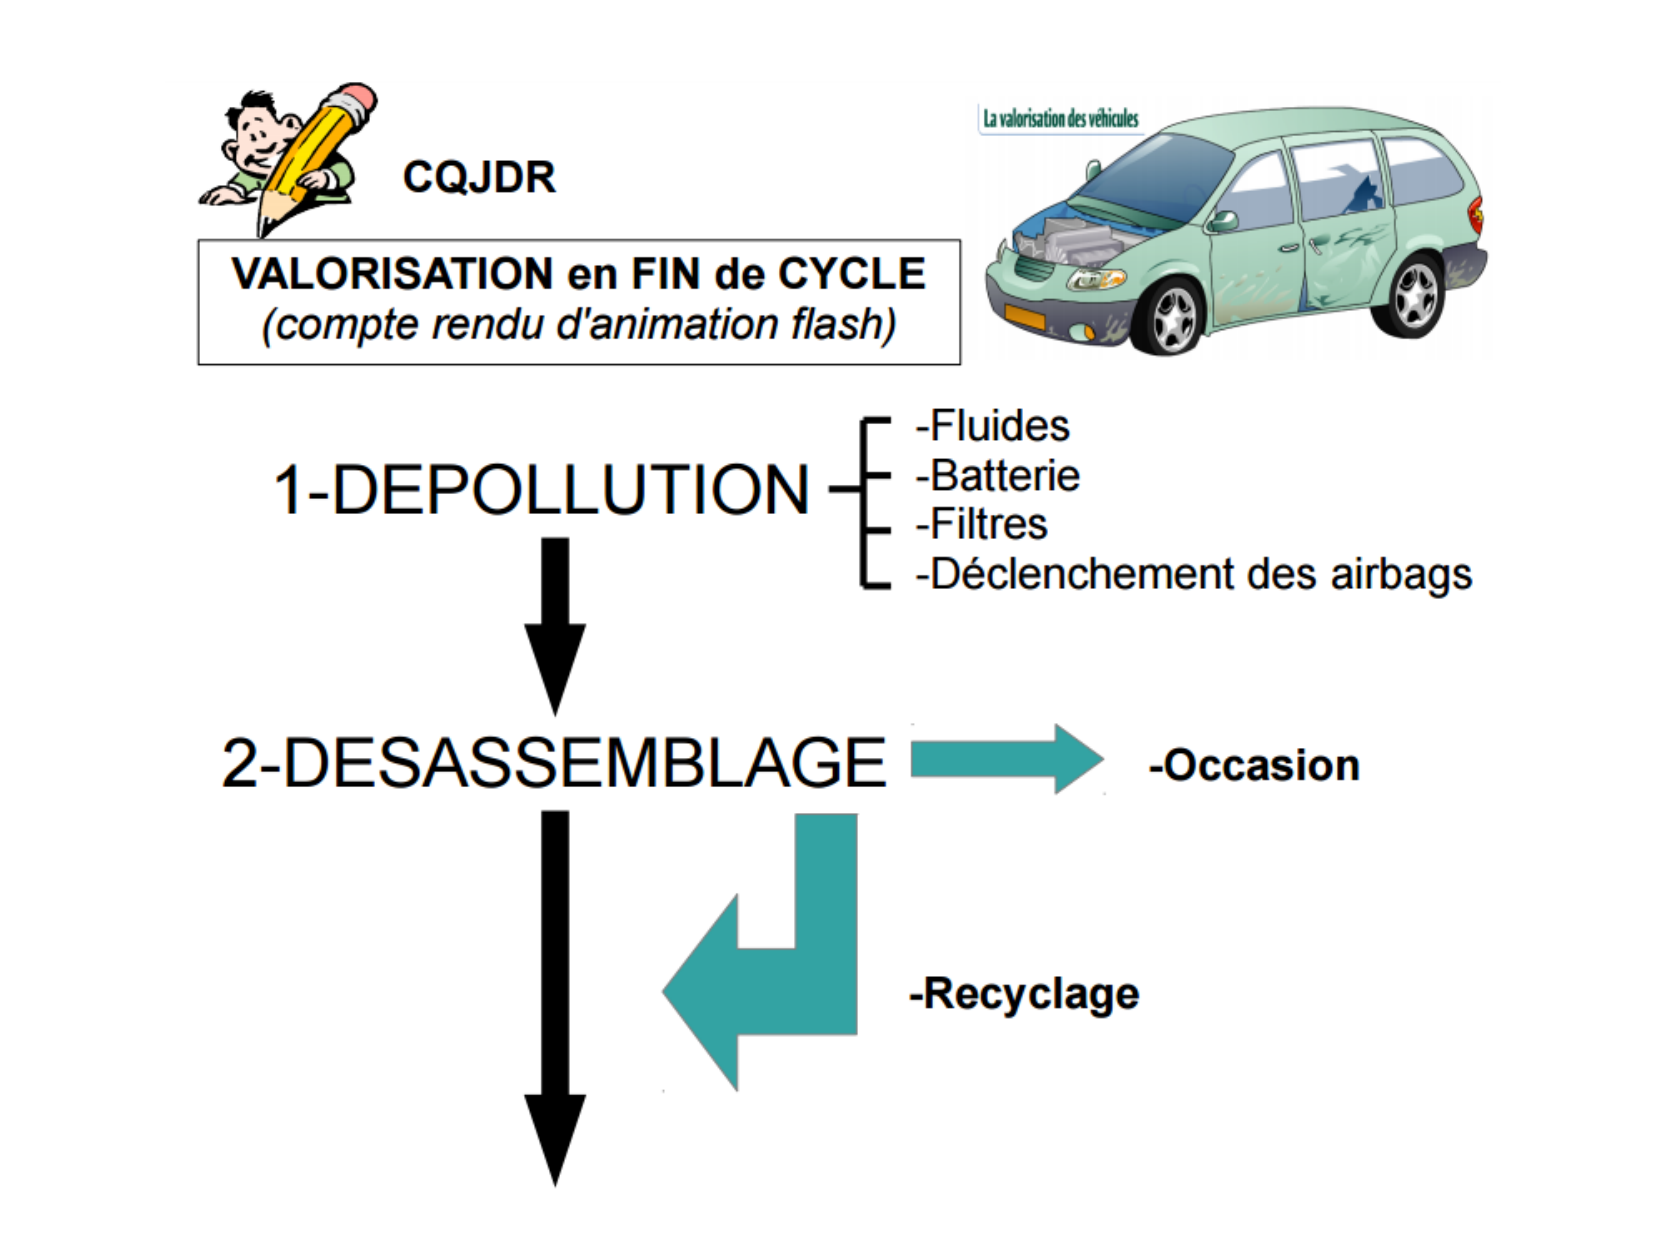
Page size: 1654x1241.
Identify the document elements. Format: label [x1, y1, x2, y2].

picture [165, 81, 1501, 1190]
